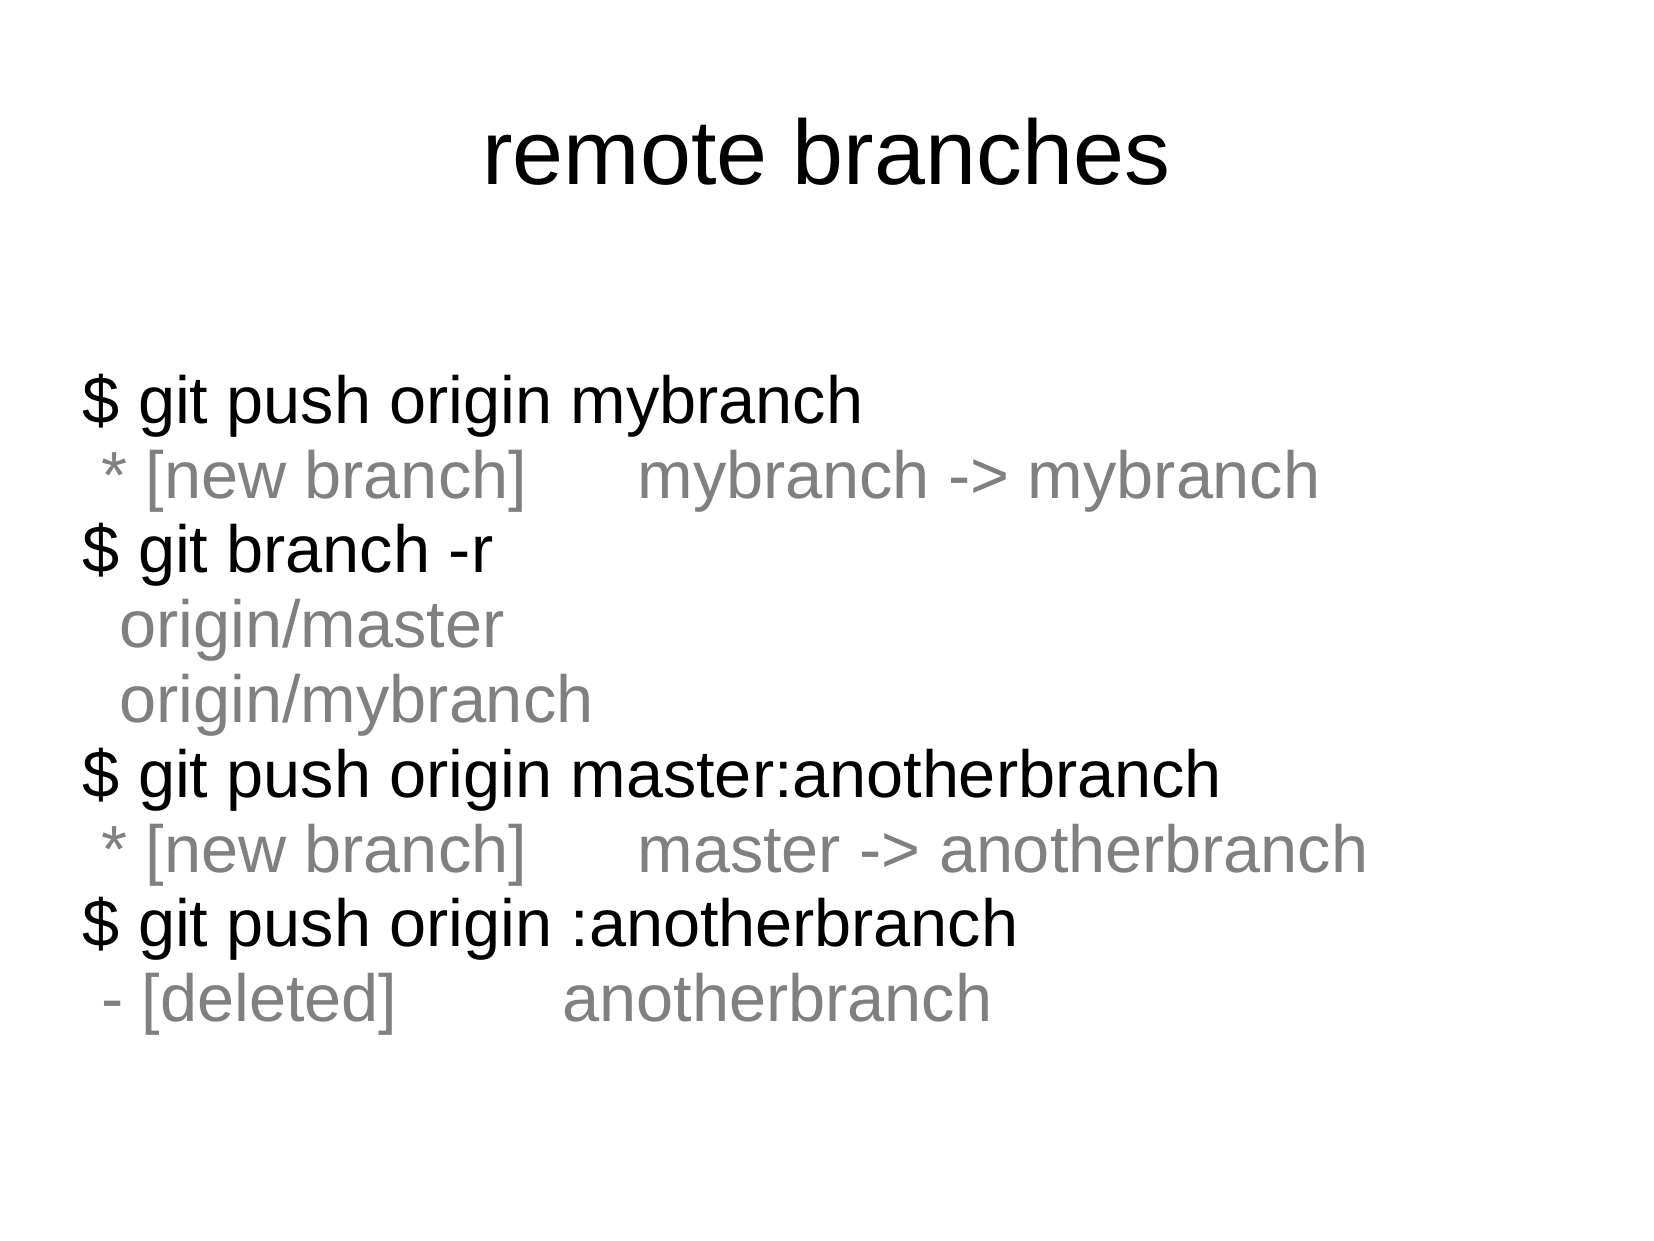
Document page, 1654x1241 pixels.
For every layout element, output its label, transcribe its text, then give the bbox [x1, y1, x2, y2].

subtitle $ git push origin mybranch * [new branch] mybranch -> mybranch $ git branch -r origin/master origin/mybranch $ git push origin master:anotherbranch * [new branch] master -> anotherbranch $ git push origin :anotherbranch - [deleted] anotherbranch [82, 297, 1571, 1102]
title remote branches [82, 49, 1571, 257]
